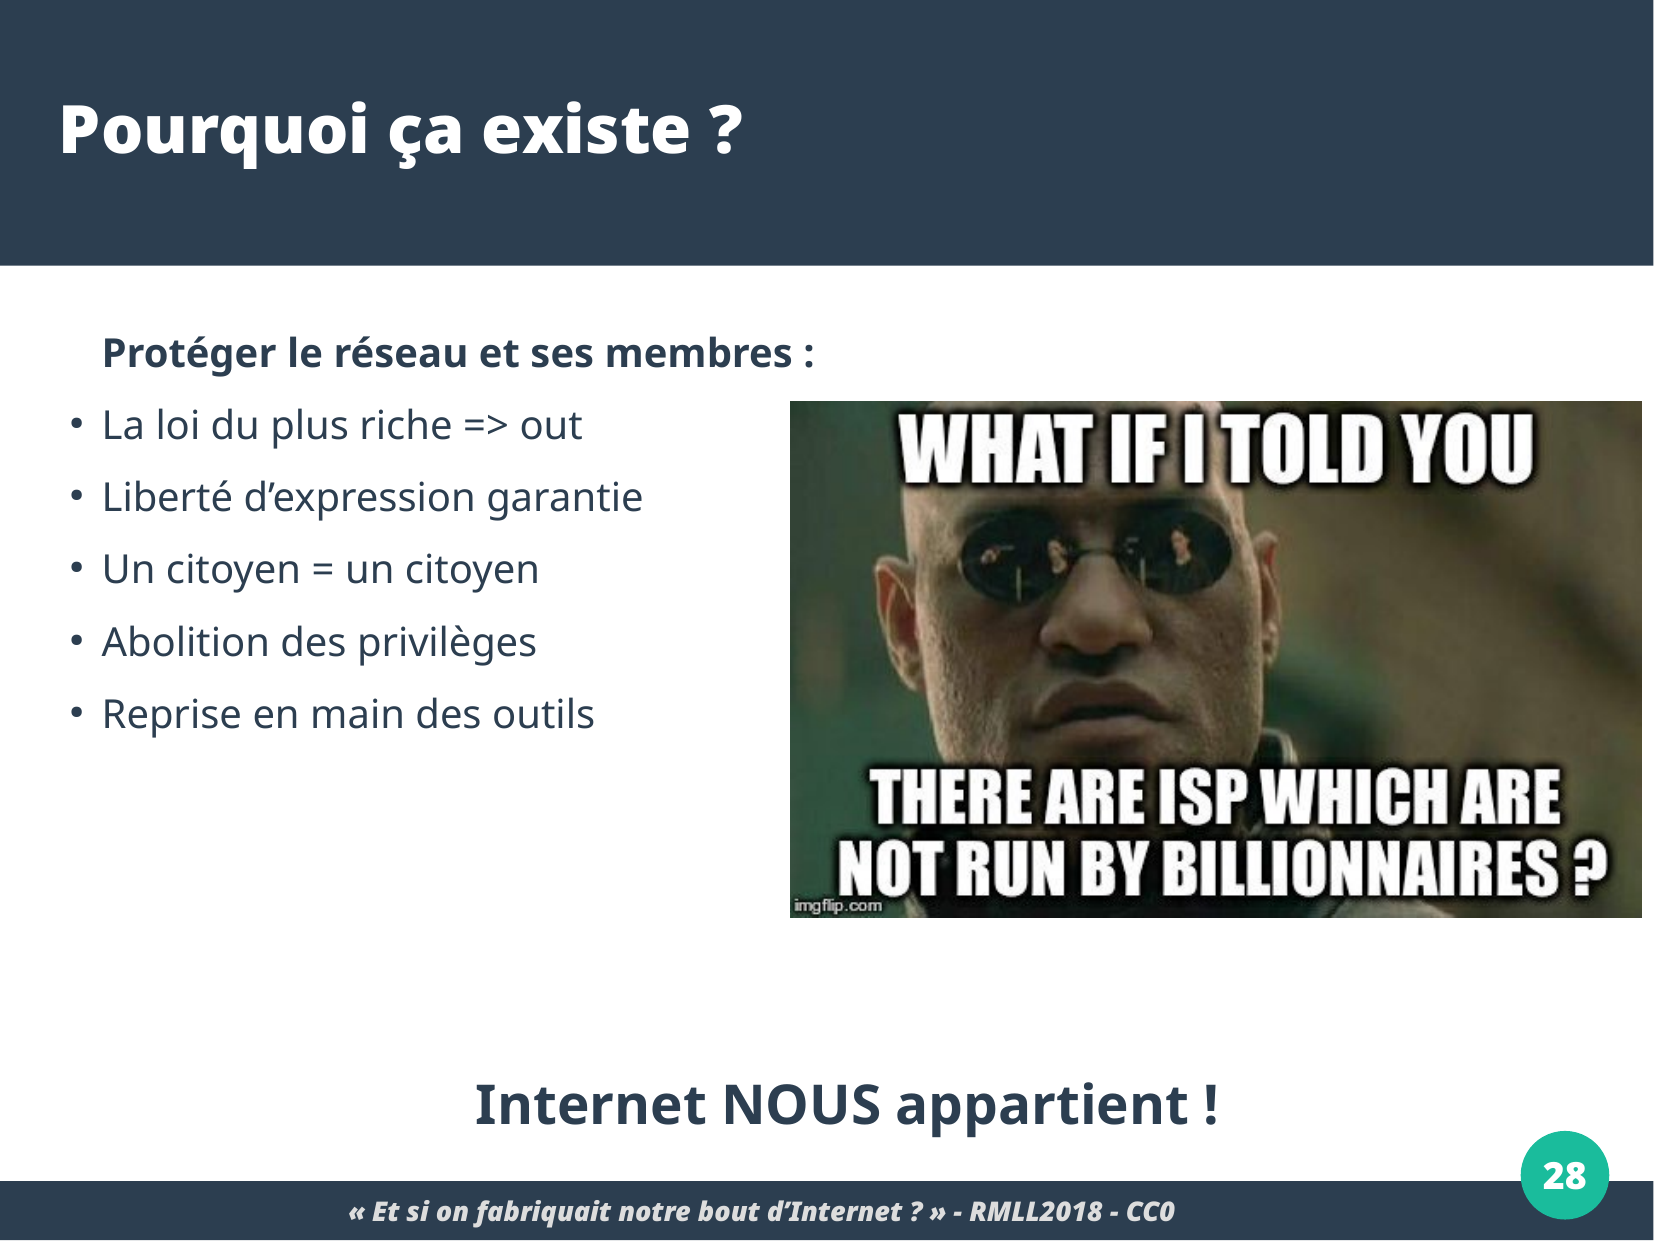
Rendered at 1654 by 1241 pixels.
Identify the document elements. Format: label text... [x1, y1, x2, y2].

title Pourquoi ça existe ? [59, 49, 1595, 207]
picture [790, 401, 1642, 918]
list Protéger le réseau et ses membres : La loi du plus riche => out Liberté d’expression garantie Un citoyen = un citoyen Abolition des privilèges Reprise en main des outils Internet NOUS appartient ! [59, 324, 1595, 1152]
